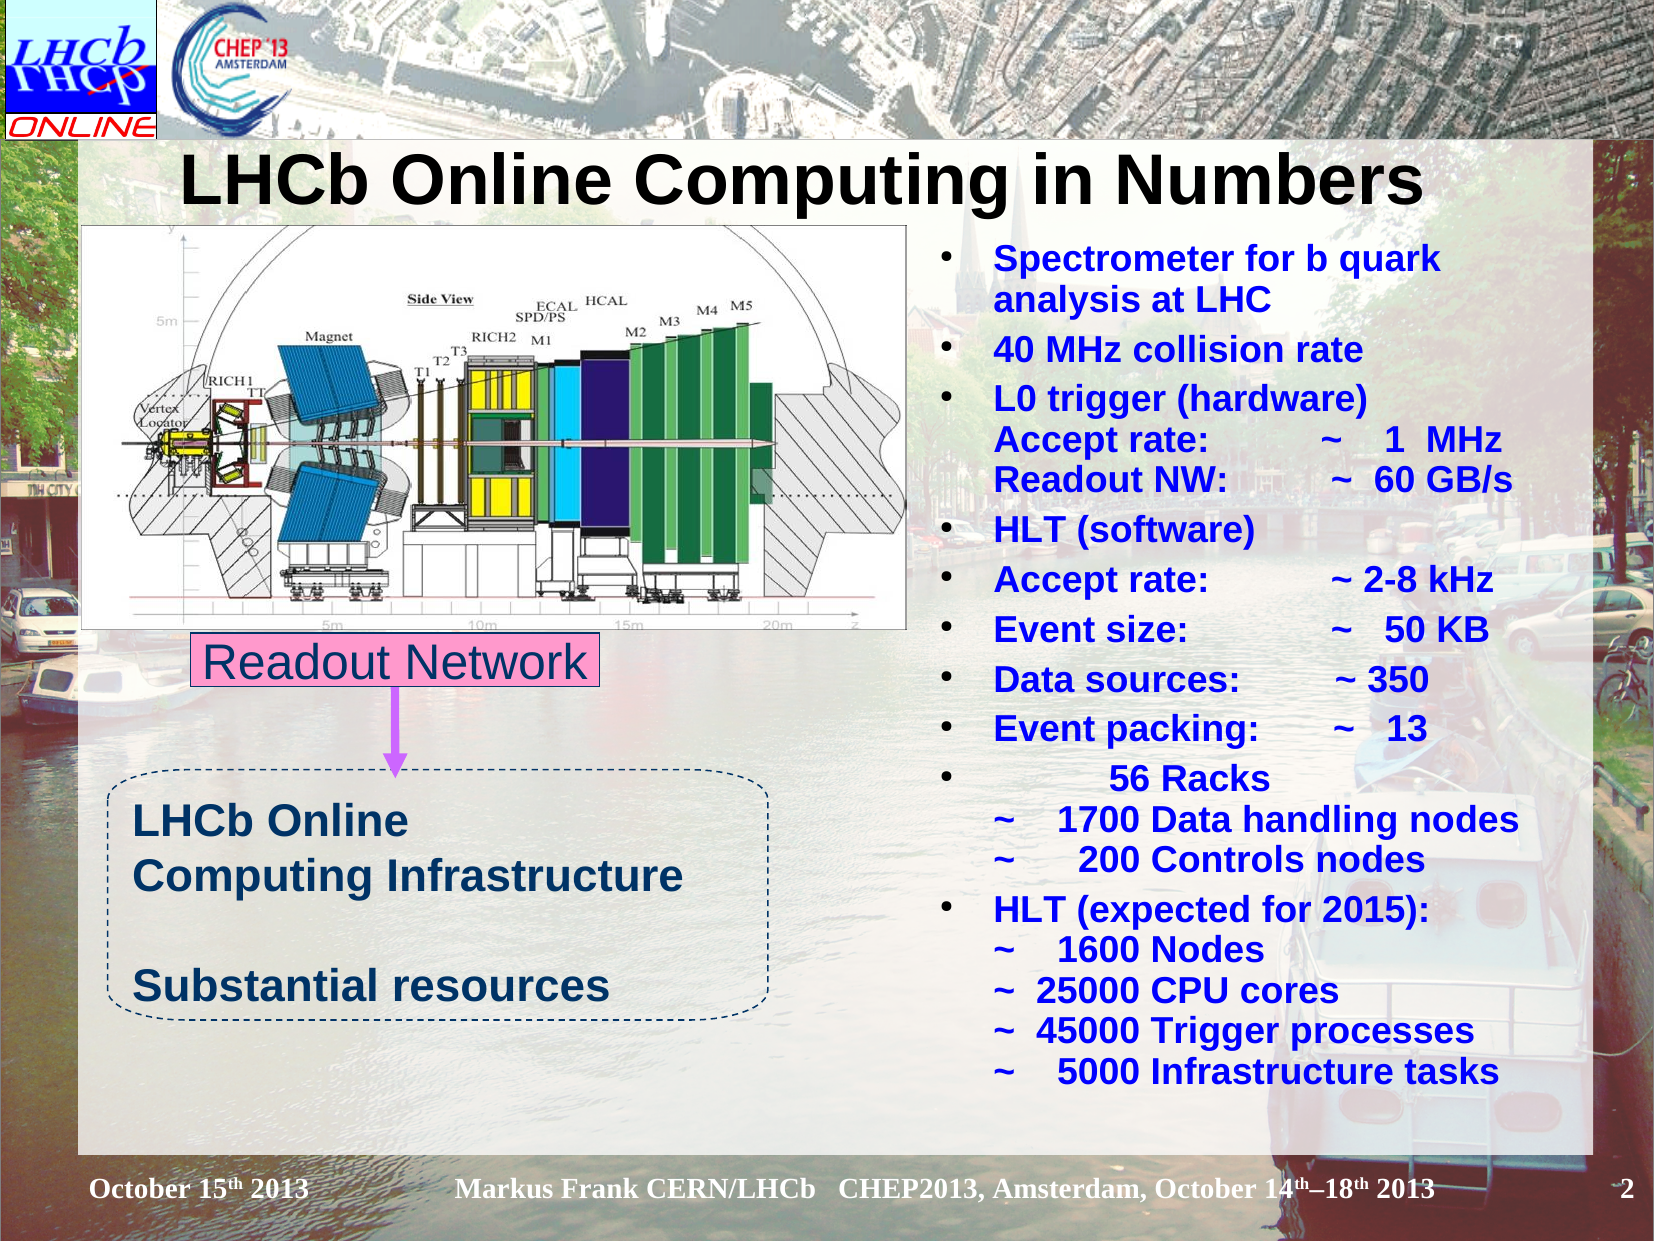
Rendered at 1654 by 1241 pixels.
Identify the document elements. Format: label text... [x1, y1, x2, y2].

picture [0, 0, 5, 139]
text_box LHCb Online Computing Infrastructure Substantial resources [107, 769, 768, 1021]
picture [6, 114, 75, 139]
picture [157, 0, 1654, 139]
text_box Readout Network [190, 633, 600, 687]
picture [6, 0, 156, 112]
list Spectrometer for b quark analysis at LHC 40 MHz collision rate L0 trigger (hardware) Accept rate: ~ 1 MHz Readout NW: ~ 60 GB/s HLT (software) Accept rate: ~ 2-8 kHz Event size: ~ 50 KB Data sources: ~ 350 Event packing: ~ 13 56 Racks ~ 1700 Data handling nodes ~ 200 Controls nodes HLT (expected for 2015): ~ 1600 Nodes ~ 25000 CPU cores ~ 45000 Trigger processes ~ 5000 Infrastructure tasks [907, 231, 1600, 1100]
picture [81, 225, 907, 630]
title LHCb Online Computing in Numbers [75, 110, 1506, 241]
